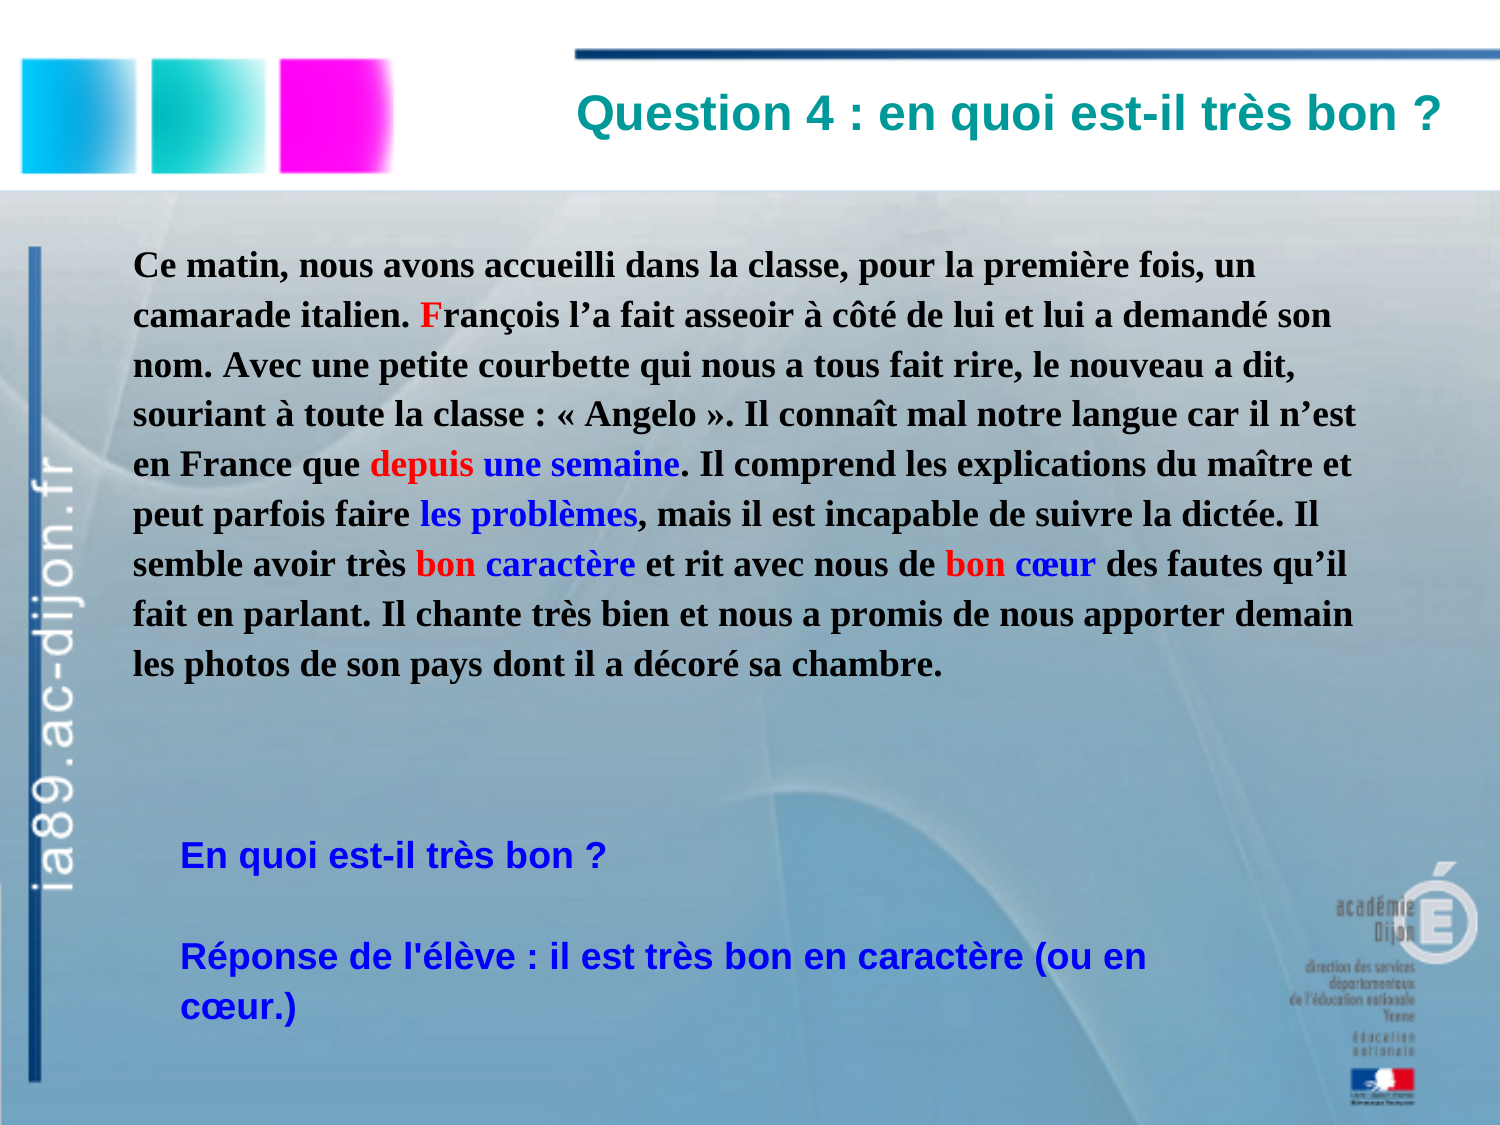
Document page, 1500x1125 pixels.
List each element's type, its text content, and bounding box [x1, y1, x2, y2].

title Question 4 : en quoi est-il très bon ? [425, 42, 1459, 185]
list En quoi est-il très bon ? Réponse de l'élève : il est très bon en caractère (ou en cœur.) [165, 826, 1193, 1052]
list Ce matin, nous avons accueilli dans la classe, pour la première fois, un camarade italien. François l’a fait asseoir à côté de lui et lui a demandé son nom. Avec une petite courbette qui nous a tous fait rire, le nouveau a dit, souriant à toute la classe : « Angelo ». Il connaît mal notre langue car il n’est en France que depuis une semaine. Il comprend les explications du maître et peut parfois faire les problèmes, mais il est incapable de suivre la dictée. Il semble avoir très bon caractère et rit avec nous de bon cœur des fautes qu’il fait en parlant. Il chante très bien et nous a promis de nous apporter demain les photos de son pays dont il a décoré sa chambre. [118, 236, 1421, 555]
picture [0, 0, 1500, 1125]
